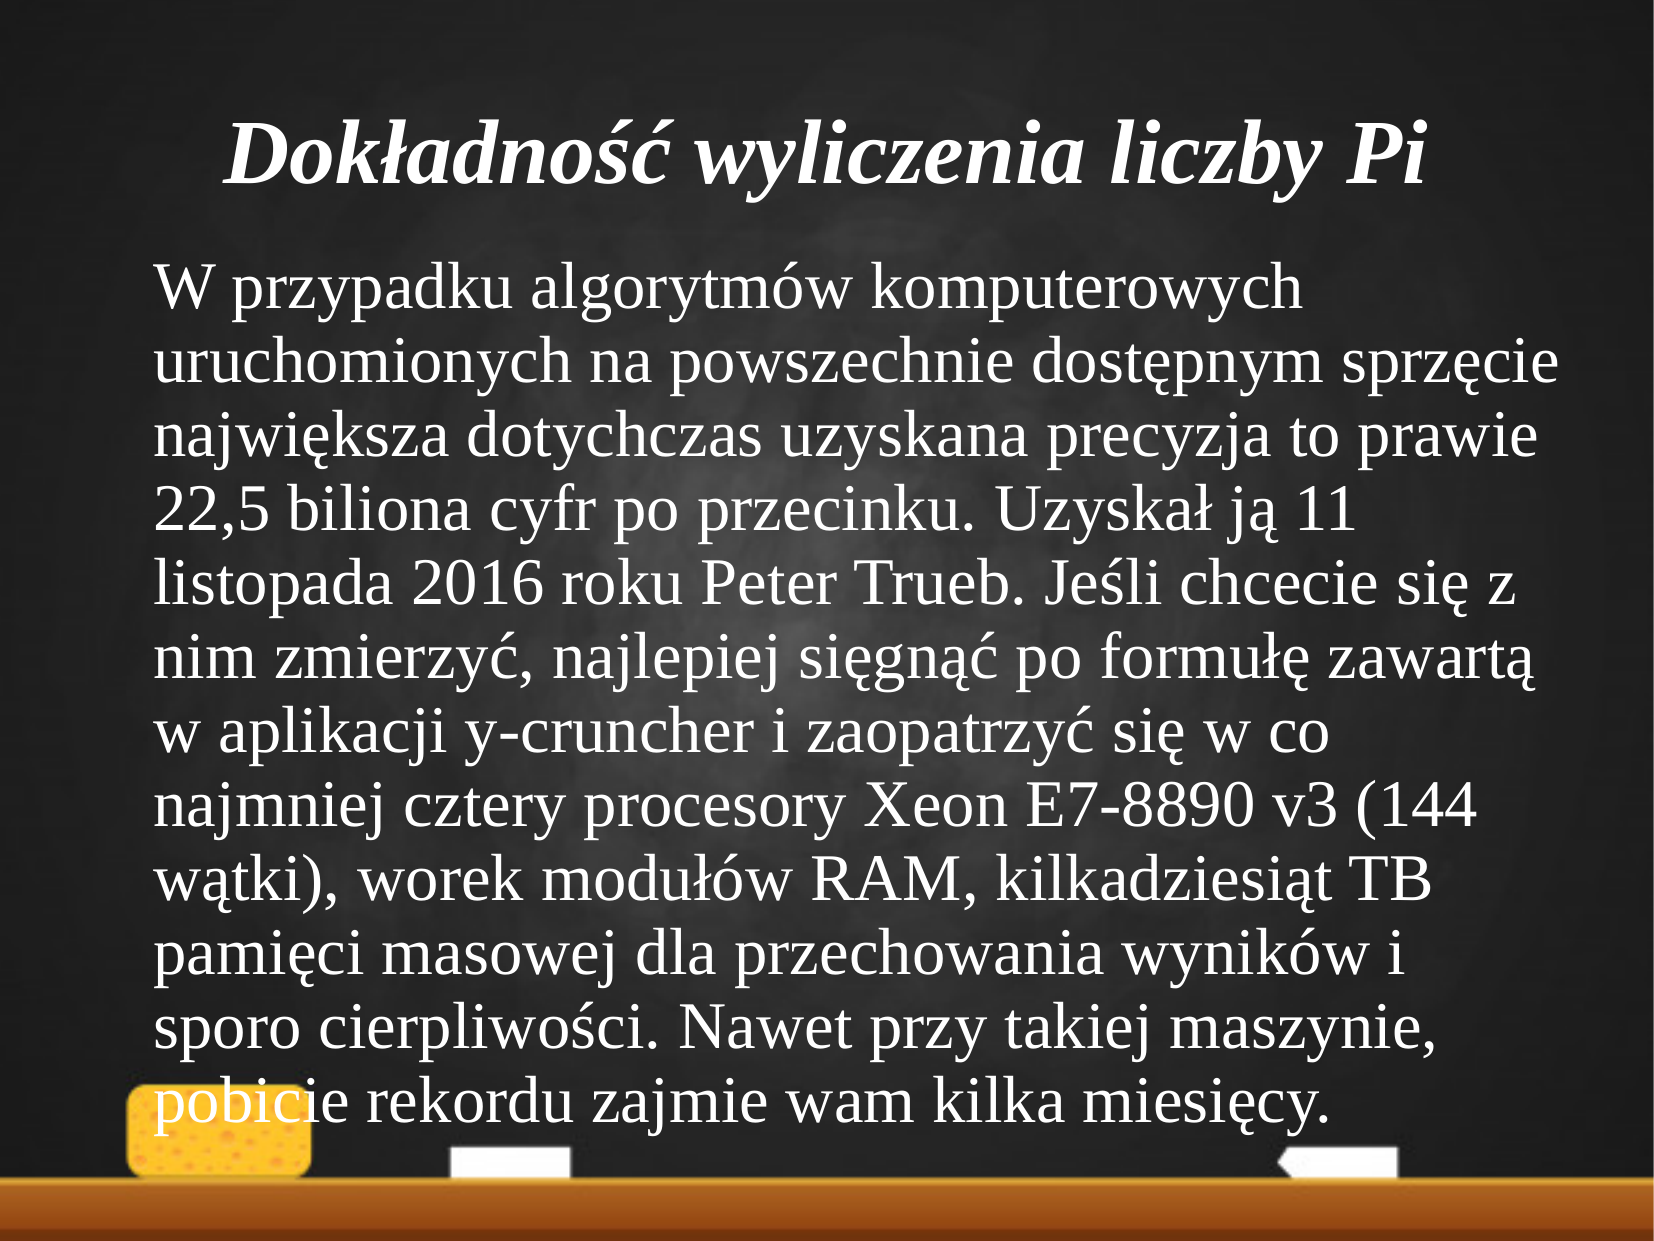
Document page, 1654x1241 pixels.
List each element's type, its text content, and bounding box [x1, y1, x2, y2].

title Dokładność wyliczenia liczby Pi [82, 49, 1571, 248]
picture [0, 0, 1654, 1241]
list W przypadku algorytmów komputerowych uruchomionych na powszechnie dostępnym sprzęcie największa dotychczas uzyskana precyzja to prawie 22,5 biliona cyfr po przecinku. Uzyskał ją 11 listopada 2016 roku Peter Trueb. Jeśli chcecie się z nim zmierzyć, najlepiej sięgnąć po formułę zawartą w aplikacji y-cruncher i zaopatrzyć się w co najmniej cztery procesory Xeon E7-8890 v3 (144 wątki), worek modułów RAM, kilkadziesiąt TB pamięci masowej dla przechowania wyników i sporo cierpliwości. Nawet przy takiej maszynie, pobicie rekordu zajmie wam kilka miesięcy. [82, 248, 1571, 1138]
